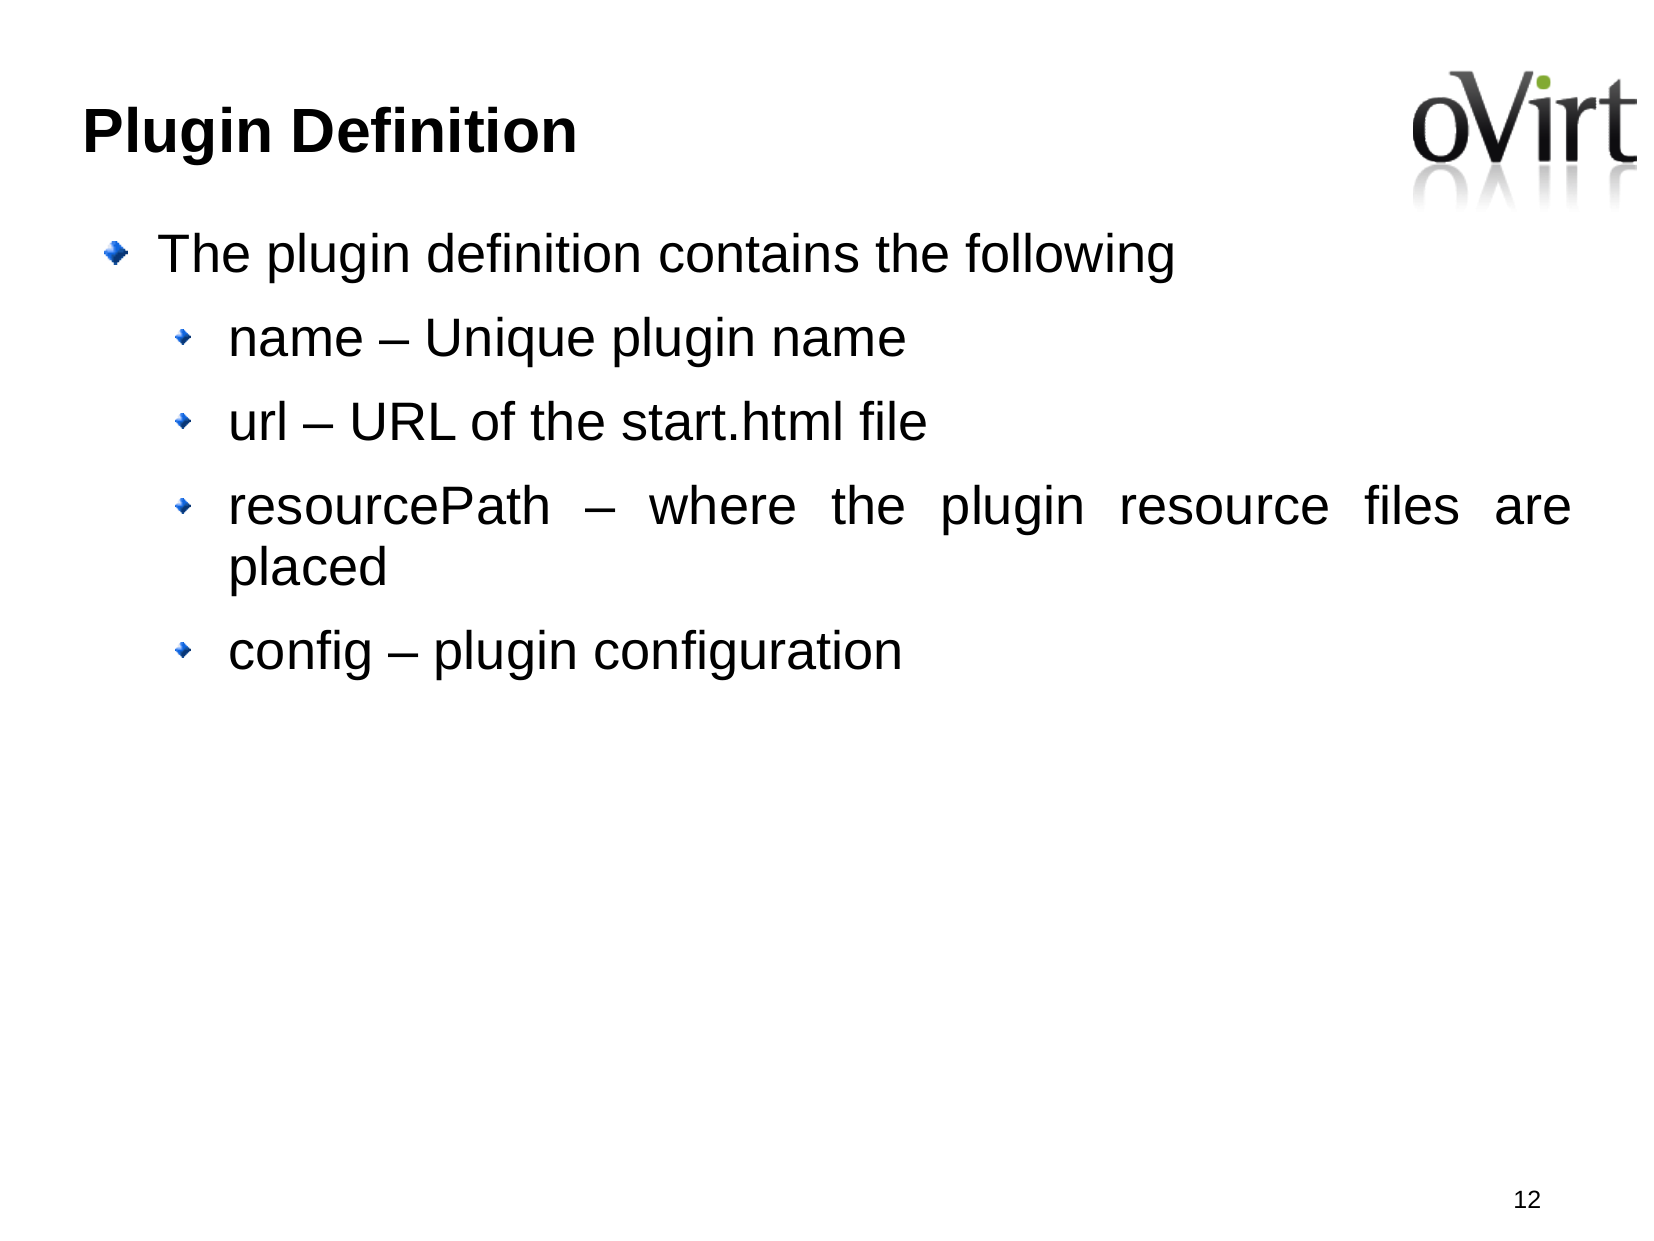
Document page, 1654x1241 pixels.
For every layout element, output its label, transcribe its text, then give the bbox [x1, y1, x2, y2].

list The plugin definition contains the following name – Unique plugin name url – URL of the start.html file resourcePath – where the plugin resource files are placed config – plugin configuration [86, 222, 1576, 1017]
title Plugin Definition [82, 37, 1303, 226]
picture [1413, 63, 1637, 212]
